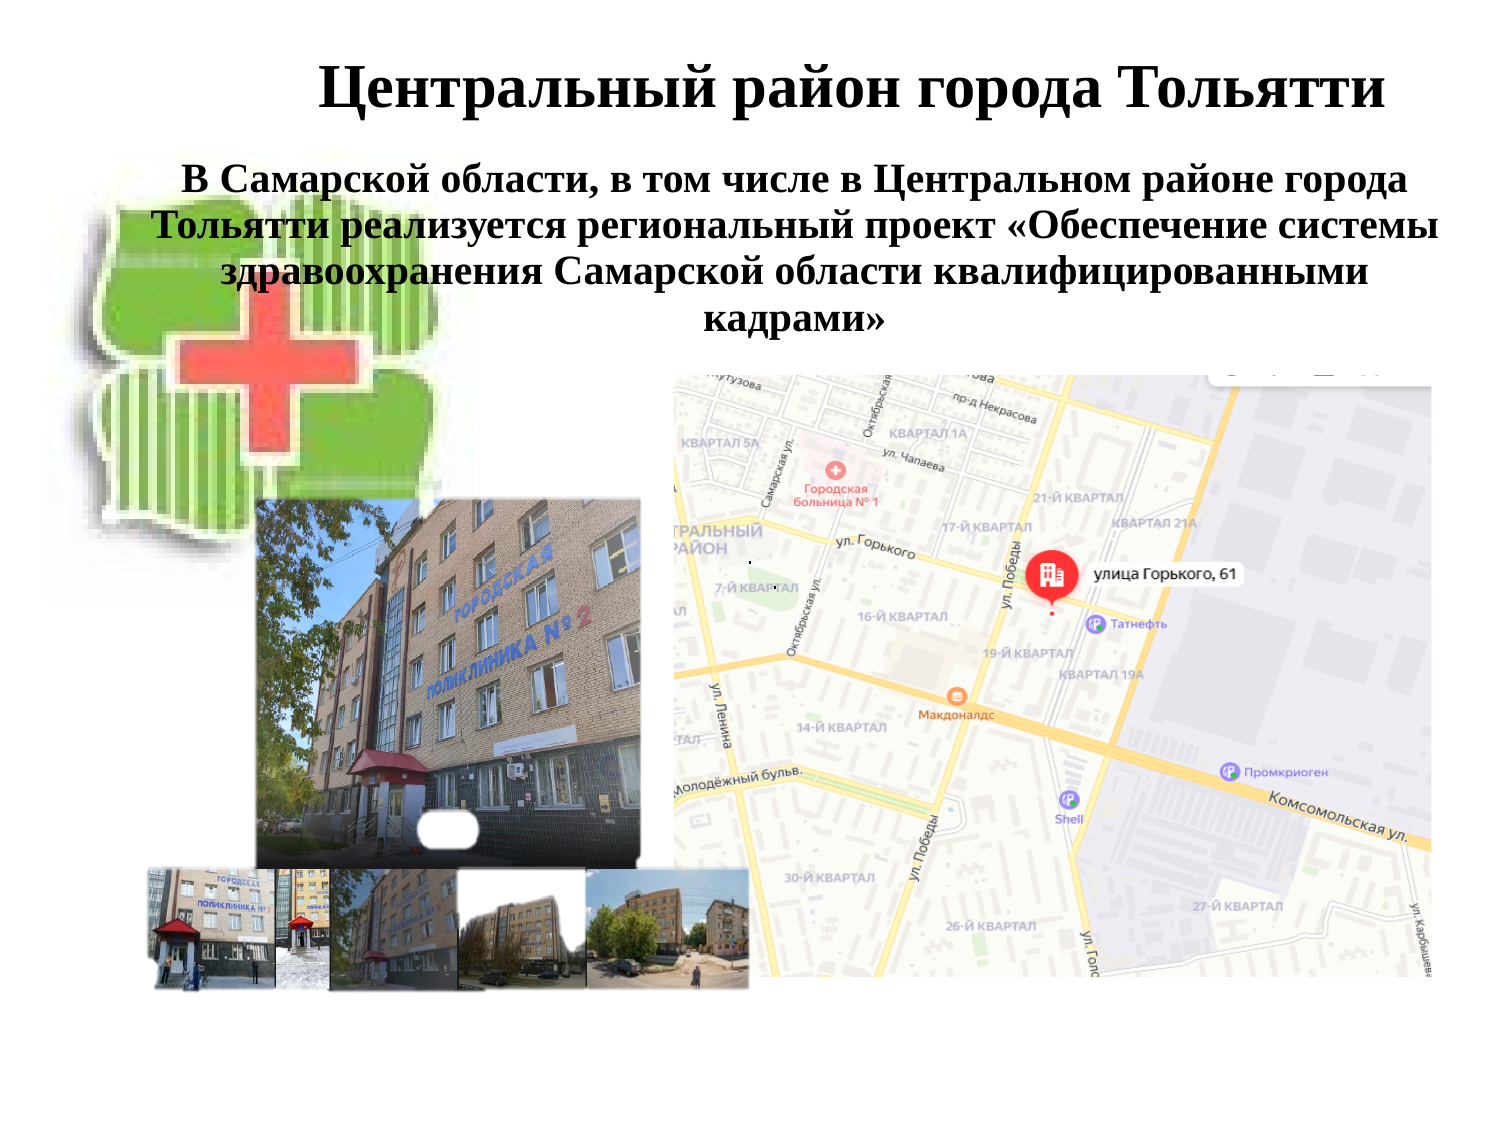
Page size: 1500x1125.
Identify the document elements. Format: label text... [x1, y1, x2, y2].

text_box В Самарской области, в том числе в Центральном районе города Тольятти реализуется региональный проект «Обеспечение системы здравоохранения Самарской области квалифицированными кадрами» [125, 147, 1466, 348]
picture [47, 152, 1432, 1125]
title Центральный район города Тольятти [206, 23, 1500, 129]
